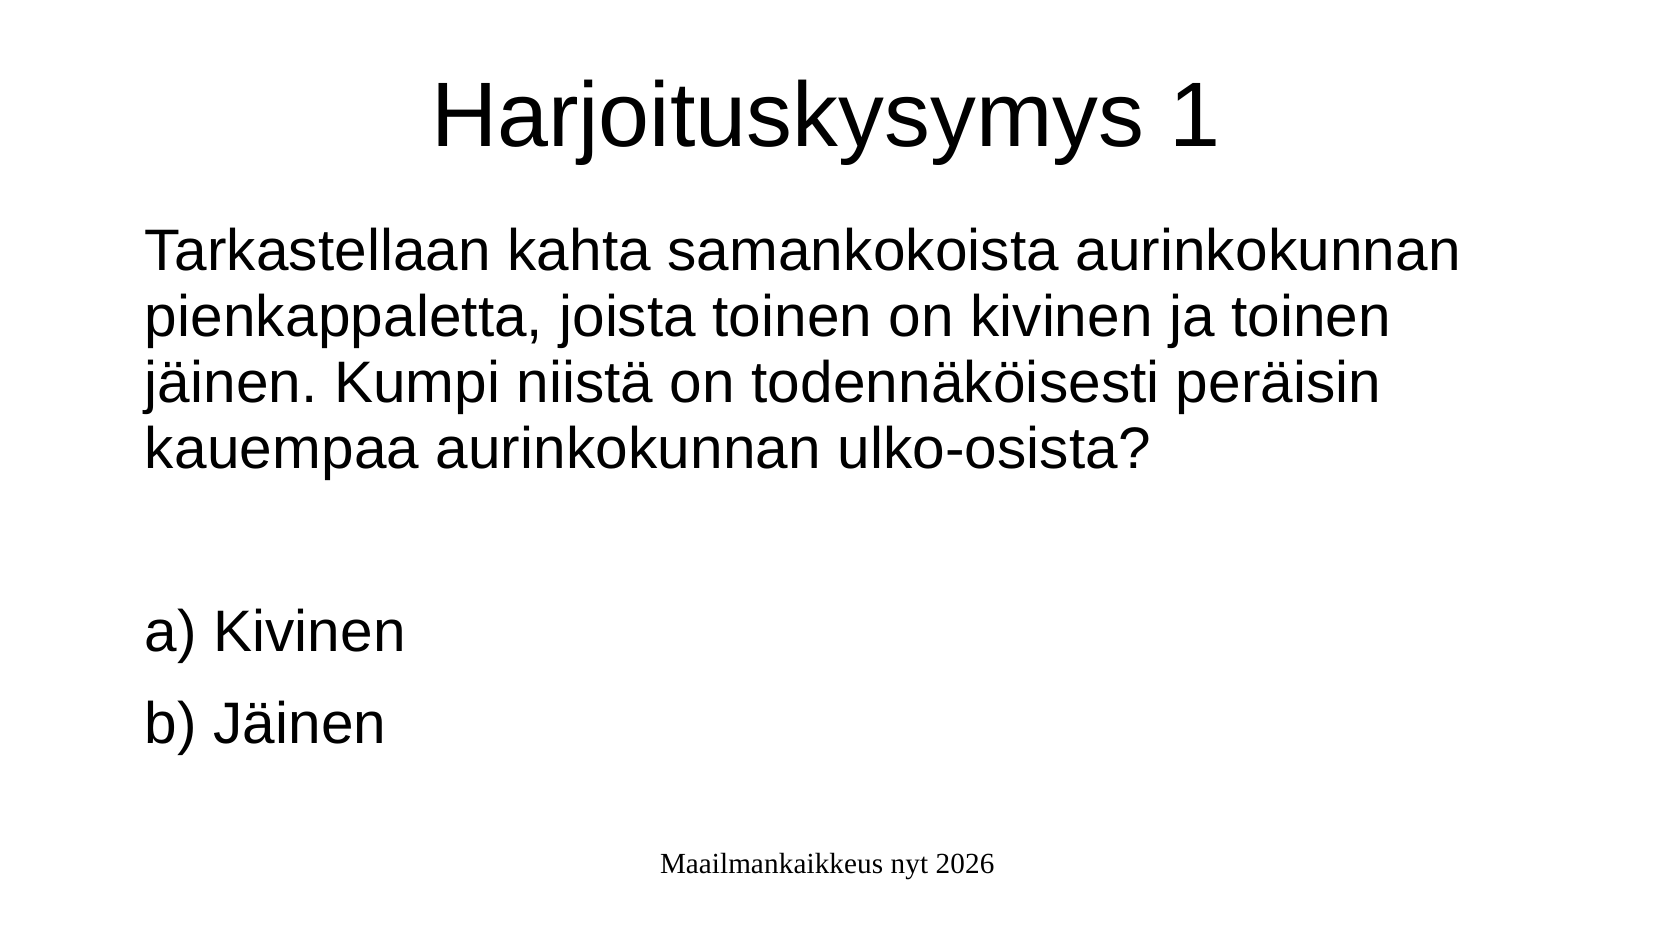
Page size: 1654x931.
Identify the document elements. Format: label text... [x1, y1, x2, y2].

title Harjoituskysymys 1 [82, 37, 1571, 193]
list Tarkastellaan kahta samankokoista aurinkokunnan pienkappaletta, joista toinen on kivinen ja toinen jäinen. Kumpi niistä on todennäköisesti peräisin kauempaa aurinkokunnan ulko-osista? a) Kivinen b) Jäinen [82, 217, 1571, 758]
